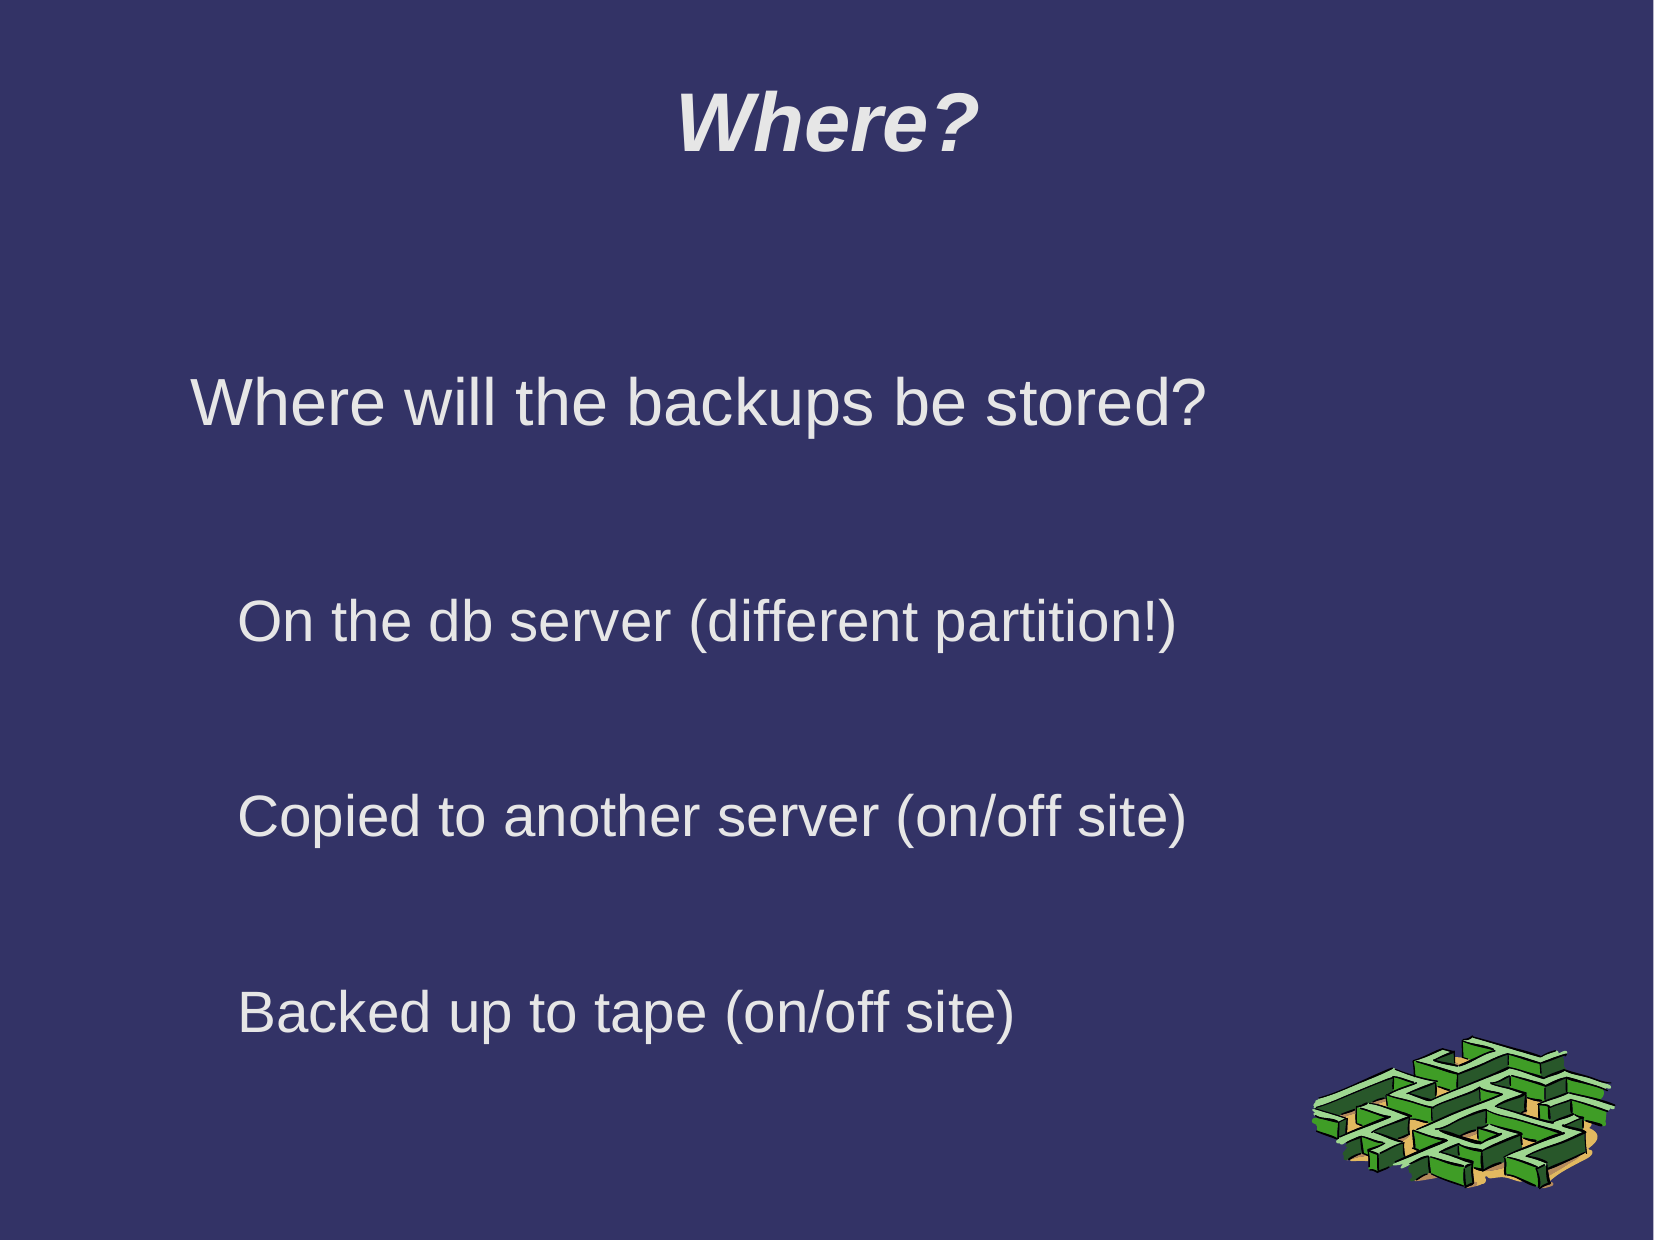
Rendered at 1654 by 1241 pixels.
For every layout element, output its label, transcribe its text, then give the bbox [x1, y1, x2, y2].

title Where? [121, 19, 1534, 227]
list Where will the backups be stored? On the db server (different partition!) Copied to another server (on/off site) Backed up to tape (on/off site) [178, 364, 1570, 1147]
